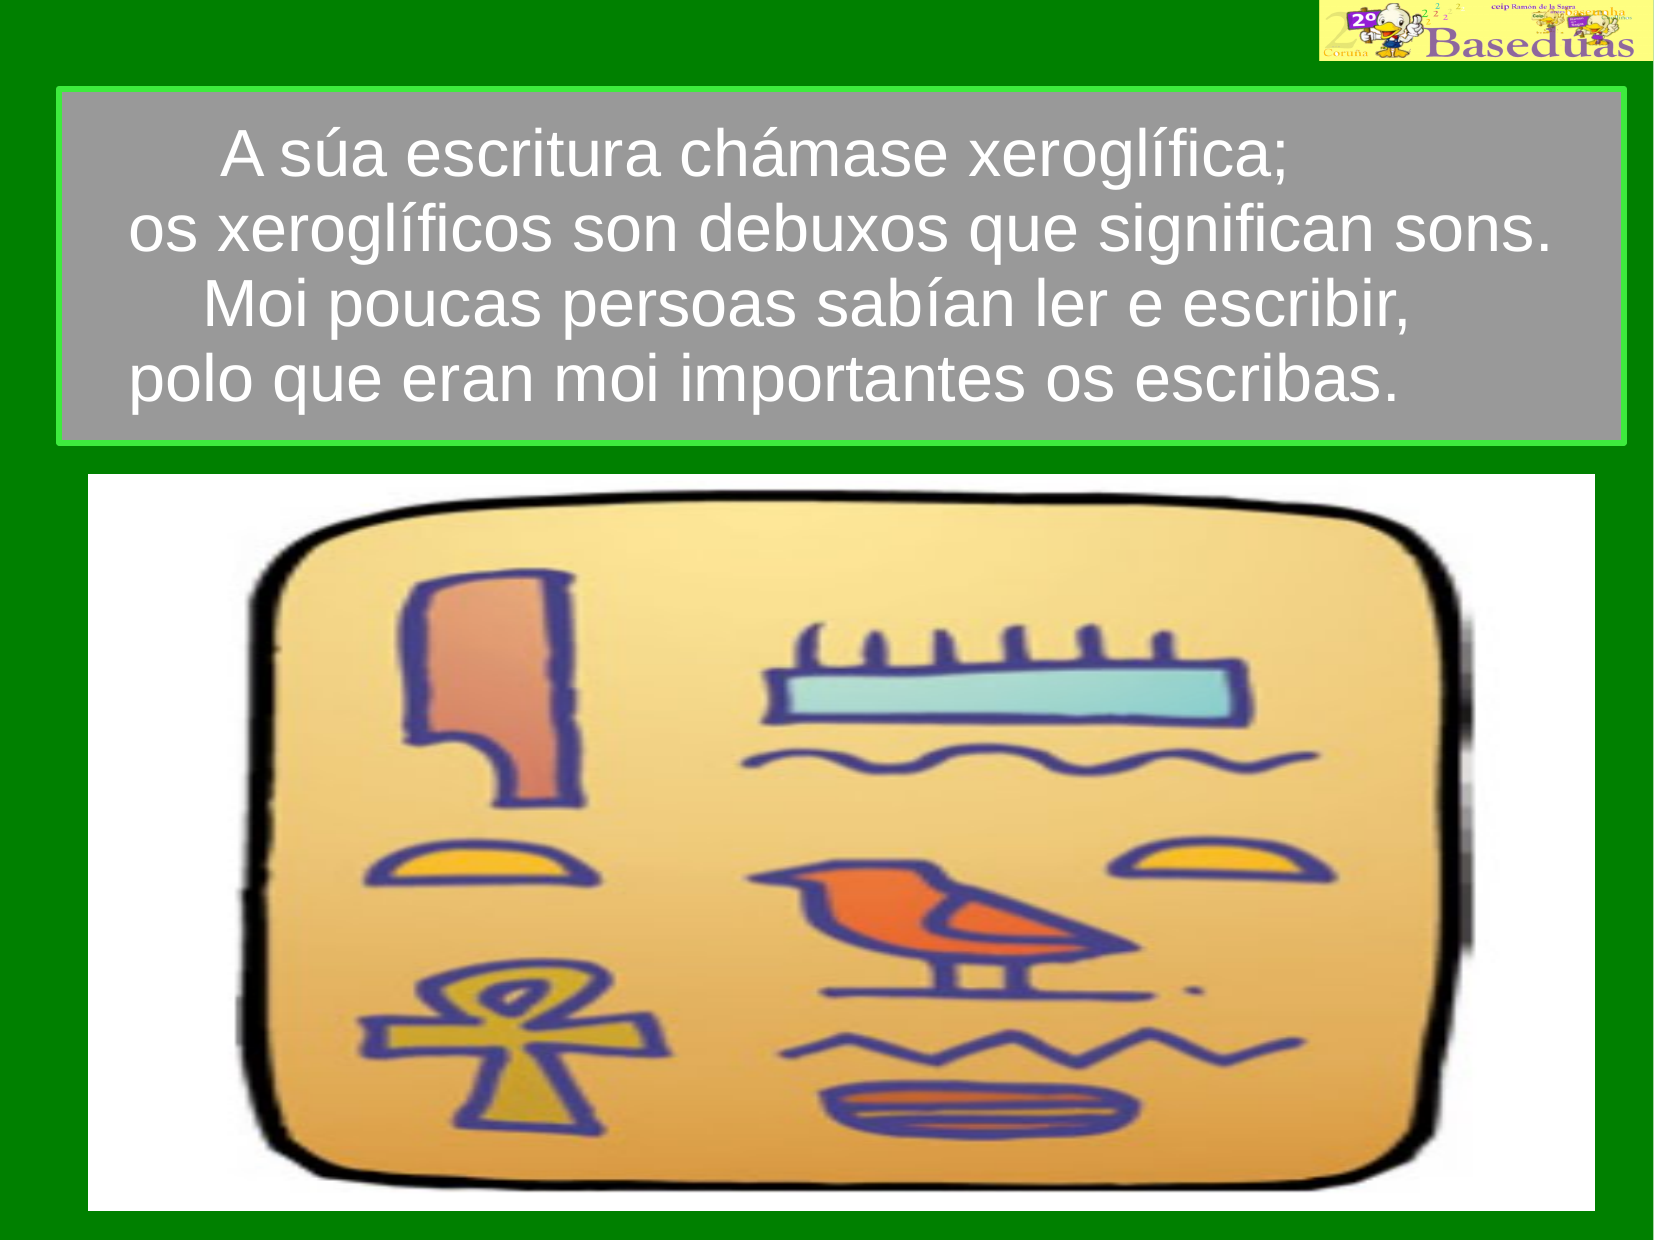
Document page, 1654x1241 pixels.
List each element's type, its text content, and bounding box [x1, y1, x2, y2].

text_box A súa escritura chámase xeroglífica; os xeroglíficos son debuxos que significan sons. Moi poucas persoas sabían ler e escribir, polo que eran moi importantes os escribas. [59, 88, 1625, 443]
picture [1319, 0, 1654, 61]
picture [88, 474, 1595, 1211]
